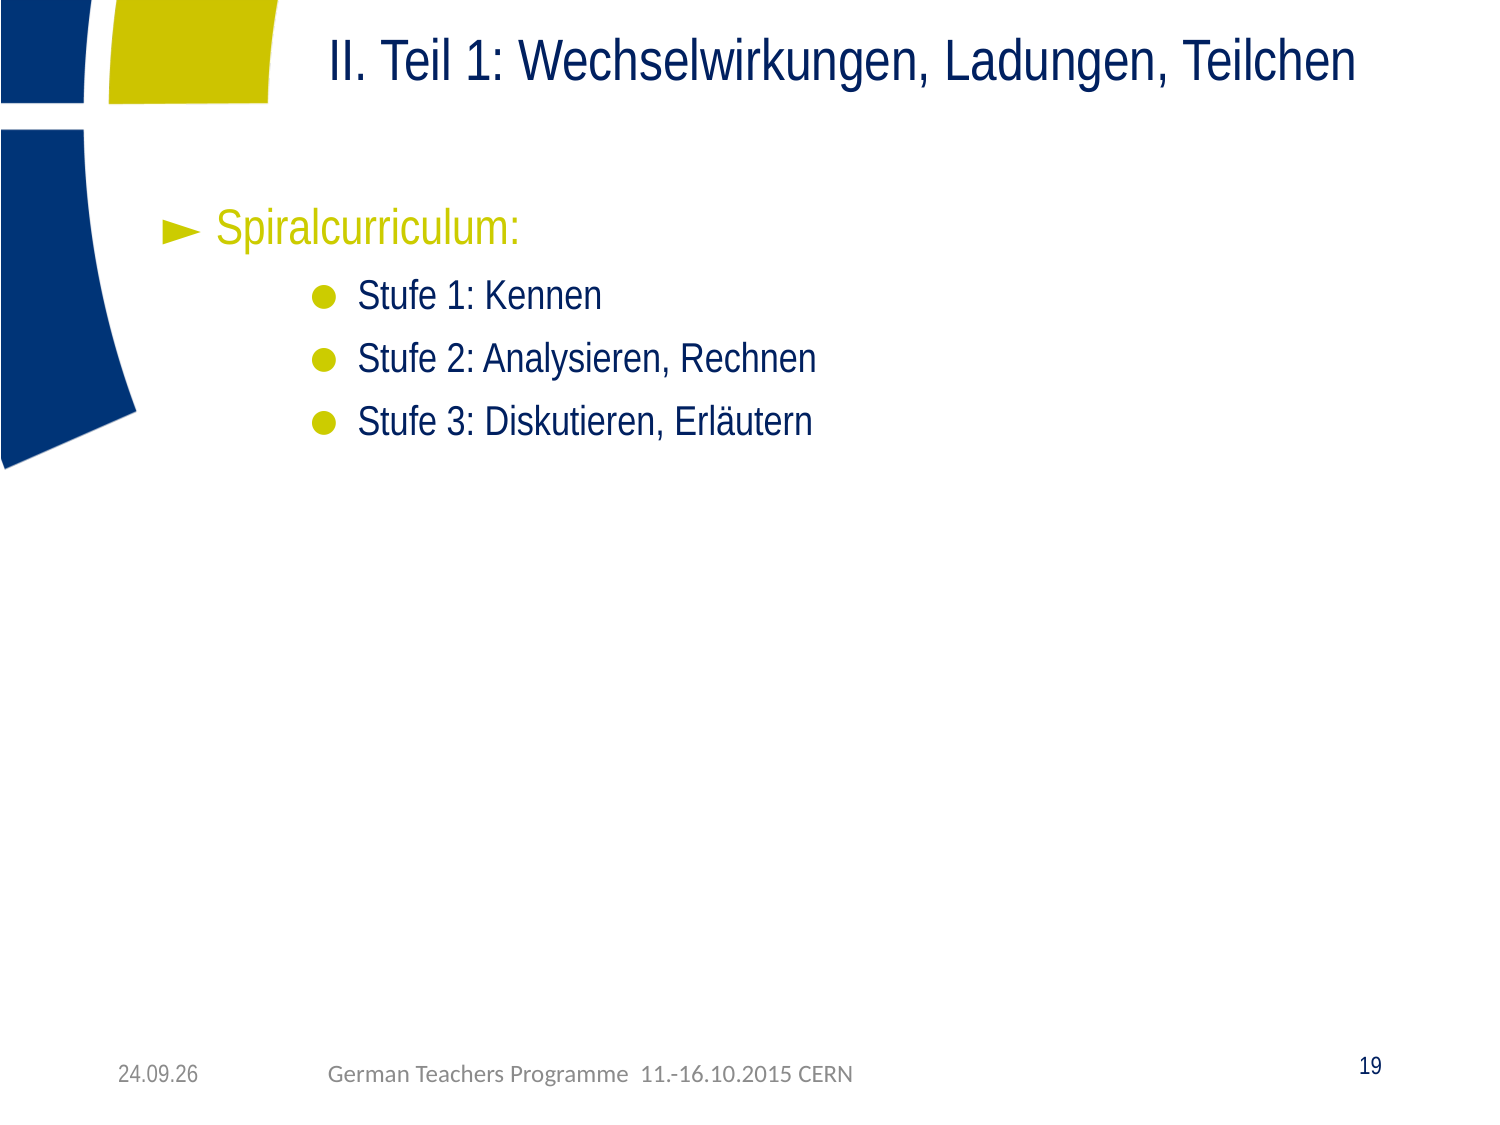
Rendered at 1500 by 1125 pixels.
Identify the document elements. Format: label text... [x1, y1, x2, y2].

title II. Teil 1: Wechselwirkungen, Ladungen, Teilchen [313, 0, 1400, 114]
picture [0, 0, 1500, 1125]
slide_number 14.10.15 [103, 1042, 290, 1103]
footer German Teachers Programme 11.-16.10.2015 CERN [312, 1042, 987, 1103]
list Spiralcurriculum: Stufe 1: Kennen Stufe 2: Analysieren, Rechnen Stufe 3: Diskutieren, Erläutern [129, 113, 1367, 804]
slide_number <Foliennummer> [1059, 1042, 1397, 1103]
